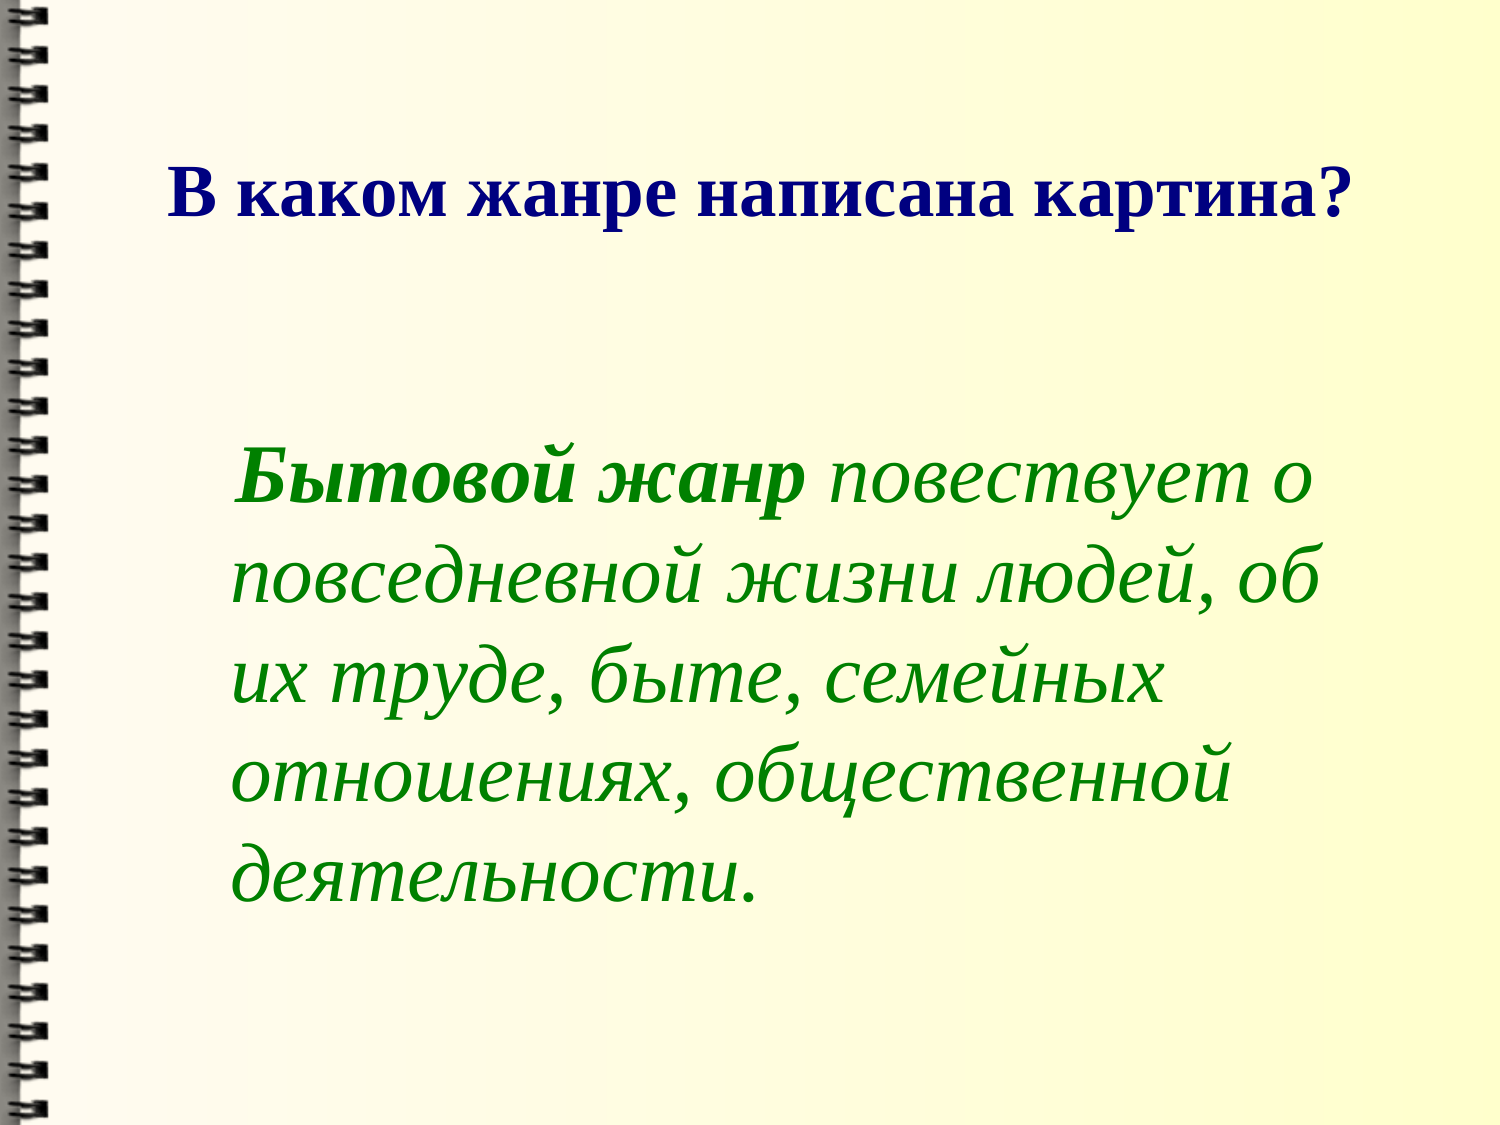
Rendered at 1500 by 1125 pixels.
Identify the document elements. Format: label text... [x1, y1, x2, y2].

picture [0, 0, 69, 1125]
list Бытовой жанр повествует о повседневной жизни людей, об их труде, быте, семейных отношениях, общественной деятельности. [158, 411, 1367, 938]
title В каком жанре написана картина? [135, 111, 1388, 261]
